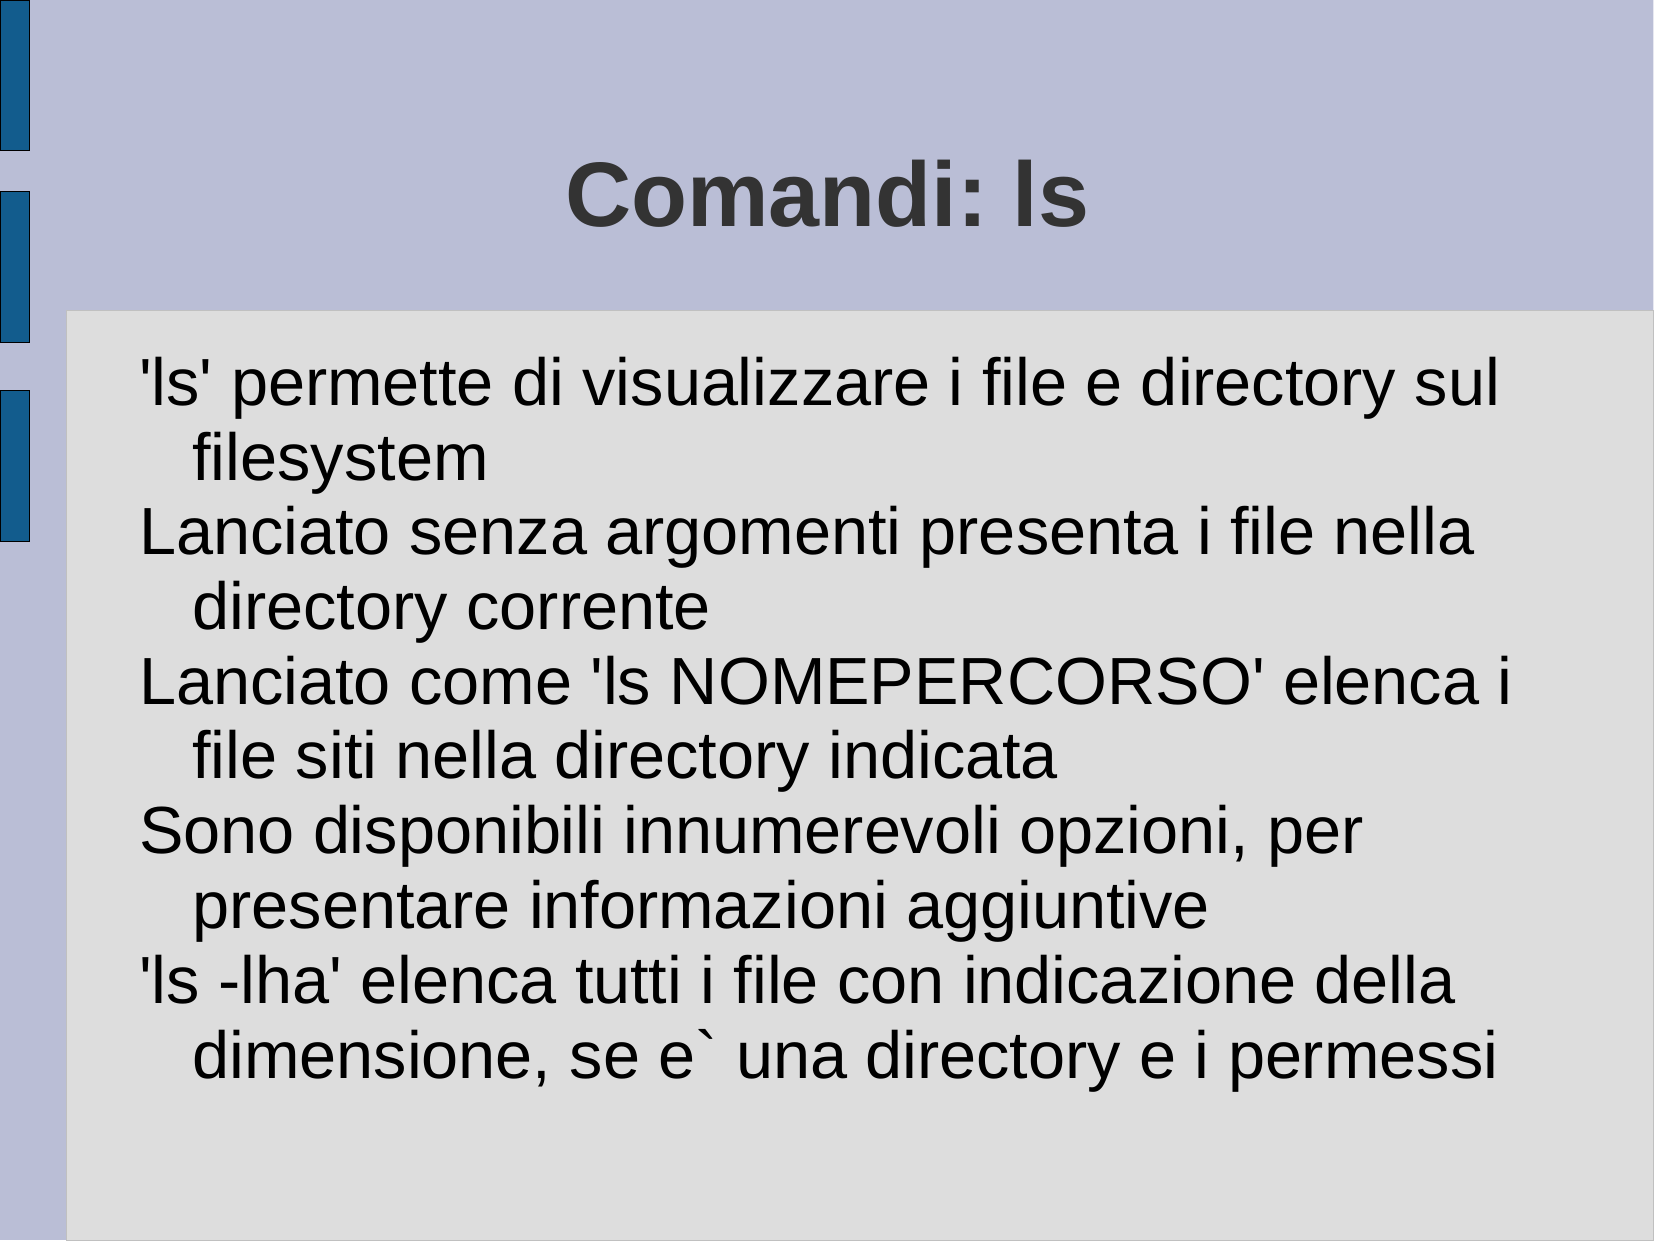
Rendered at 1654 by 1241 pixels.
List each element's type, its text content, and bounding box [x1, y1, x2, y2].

title Comandi: ls [121, 91, 1534, 299]
list 'ls' permette di visualizzare i file e directory sul filesystem Lanciato senza argomenti presenta i file nella directory corrente Lanciato come 'ls NOMEPERCORSO' elenca i file siti nella directory indicata Sono disponibili innumerevoli opzioni, per presentare informazioni aggiuntive 'ls -lha' elenca tutti i file con indicazione della dimensione, se e` una directory e i permessi [121, 344, 1534, 1201]
